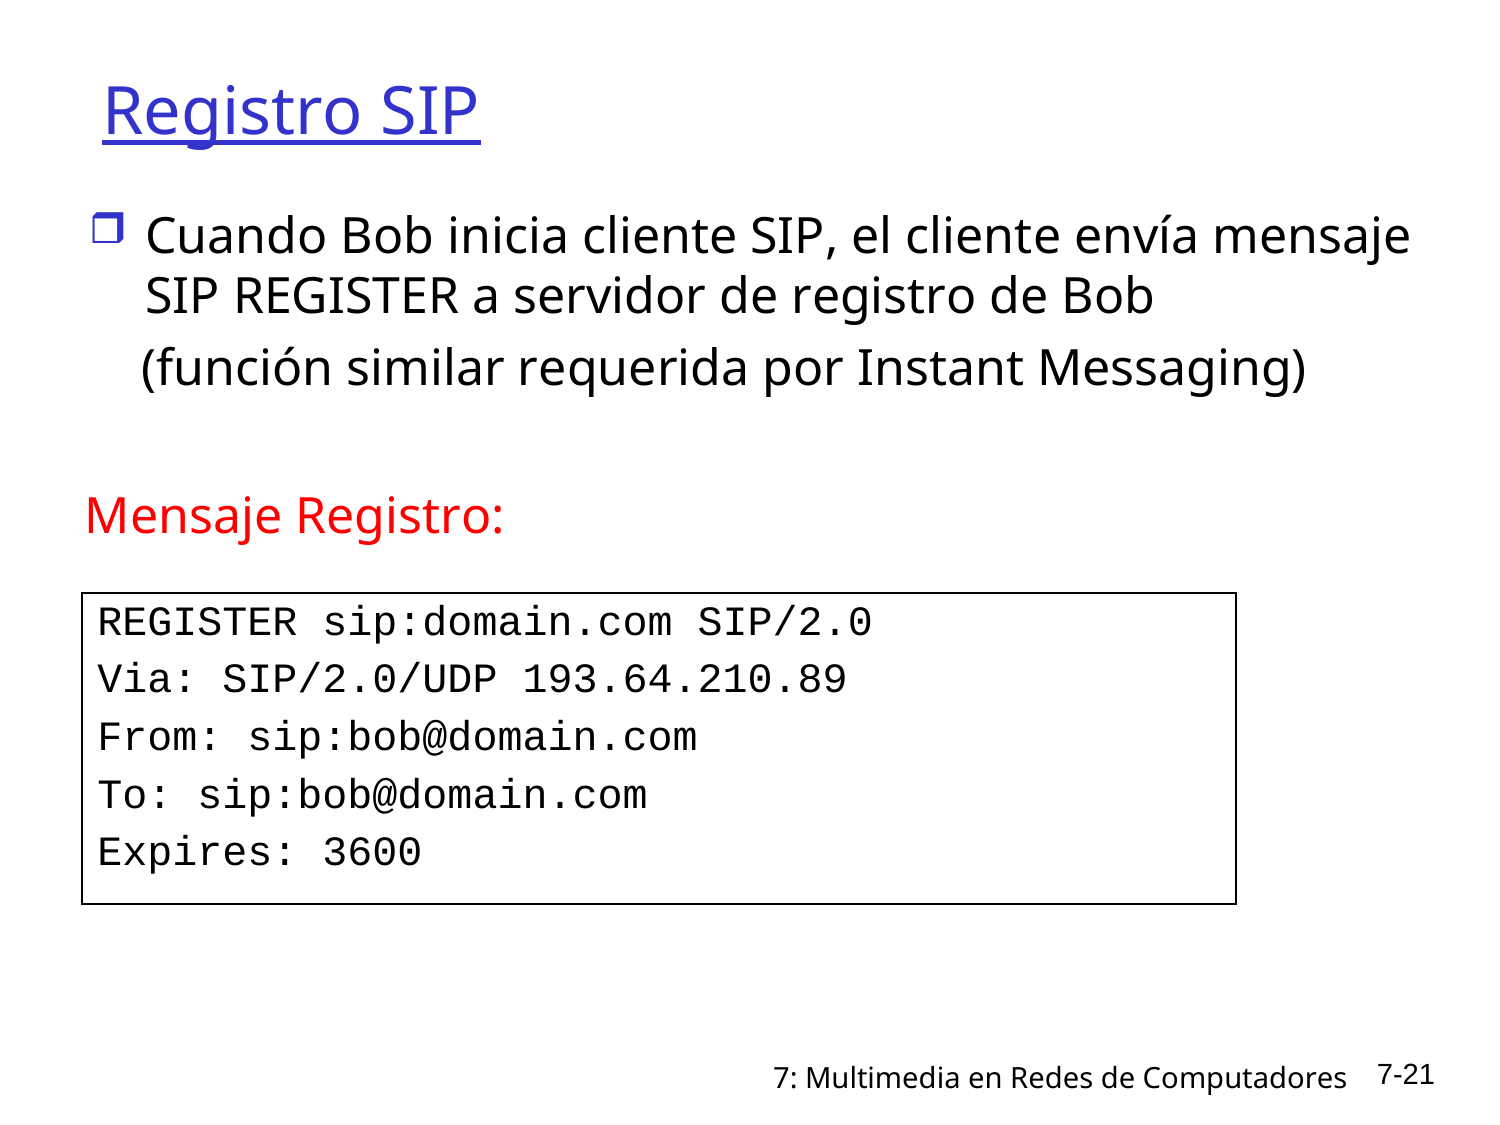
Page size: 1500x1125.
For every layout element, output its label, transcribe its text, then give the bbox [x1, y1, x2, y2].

title Registro SIP [87, 37, 1363, 181]
text_box Mensaje Registro: [70, 475, 521, 552]
text_box Cuando Bob inicia cliente SIP, el cliente envía mensaje SIP REGISTER a servidor de registro de Bob (función similar requerida por Instant Messaging) [74, 195, 1443, 429]
list REGISTER sip:domain.com SIP/2.0 Via: SIP/2.0/UDP 193.64.210.89 From: sip:bob@domain.com To: sip:bob@domain.com Expires: 3600 [82, 593, 1236, 904]
